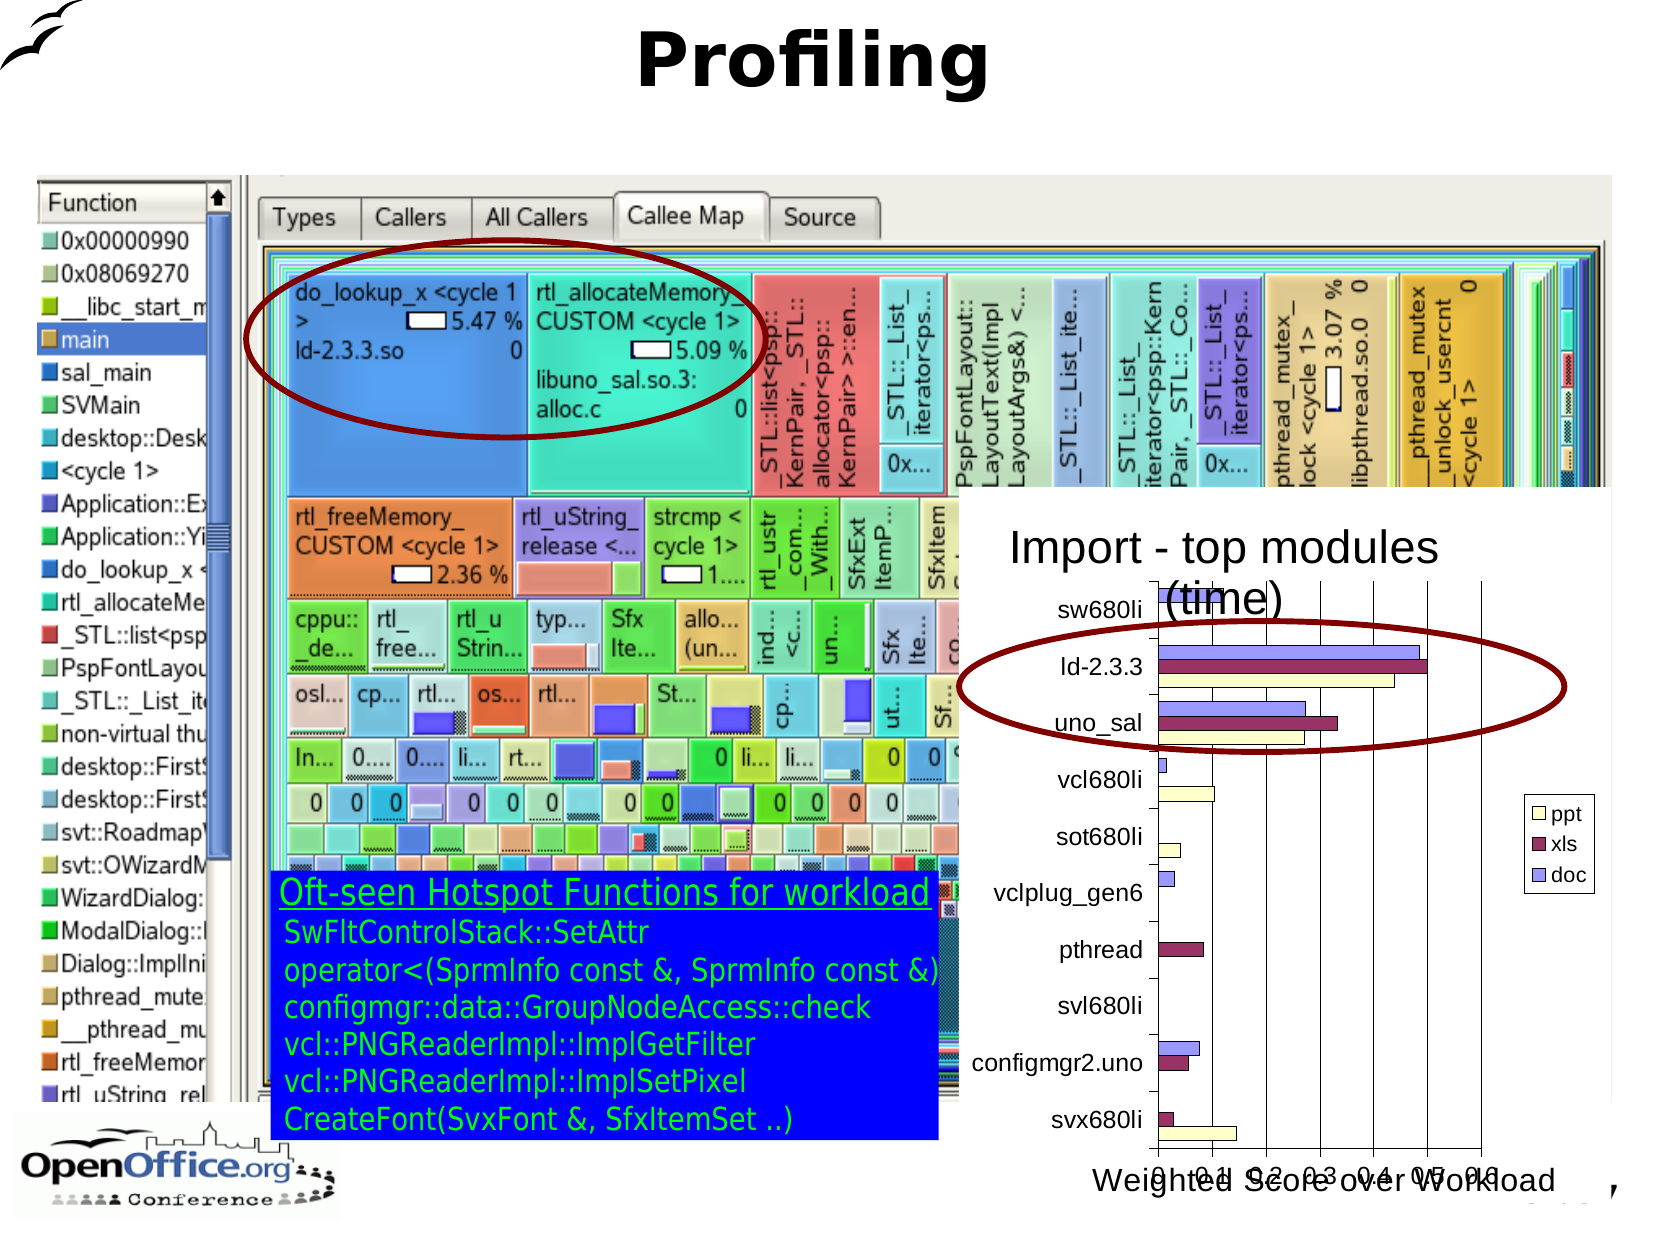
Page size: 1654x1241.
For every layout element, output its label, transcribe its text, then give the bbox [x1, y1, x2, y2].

picture [15, 1112, 341, 1220]
chart [958, 487, 1612, 1208]
picture [37, 175, 1612, 1102]
title Profiling [0, 0, 1654, 121]
chart [963, 625, 1561, 748]
text_box Oft-seen Hotspot Functions for workload SwFltControlStack::SetAttr operator<(SprmInfo const &, SprmInfo const &) configmgr::data::GroupNodeAccess::check vcl::PNGReaderImpl::ImplGetFilter vcl::PNGReaderImpl::ImplSetPixel CreateFont(SvxFont &, SfxItemSet ..) [270, 870, 939, 1141]
